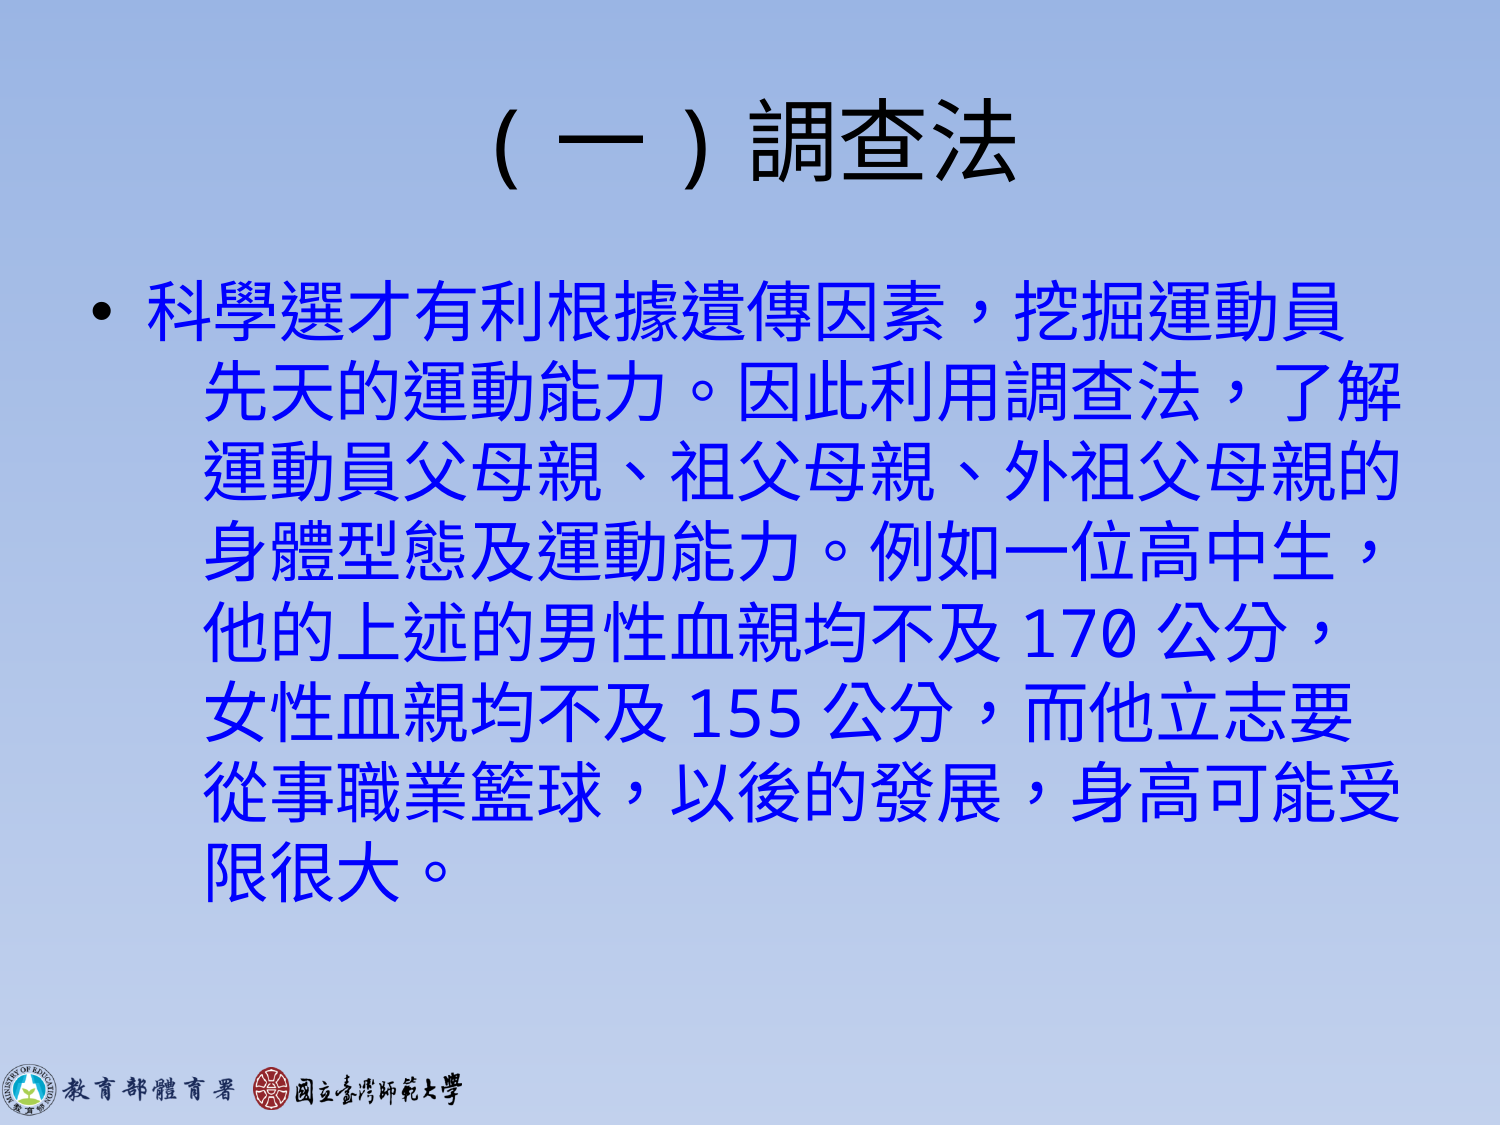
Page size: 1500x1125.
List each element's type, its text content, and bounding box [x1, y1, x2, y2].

title (一)調查法 [75, 45, 1426, 233]
list 科學選才有利根據遺傳因素，挖掘運動員先天的運動能力。因此利用調查法，了解運動員父母親、祖父母親、外祖父母親的身體型態及運動能力。例如一位高中生，他的上述的男性血親均不及170公分，女性血親均不及155公分，而他立志要從事職業籃球，以後的發展，身高可能受限很大。 [75, 262, 1426, 1005]
